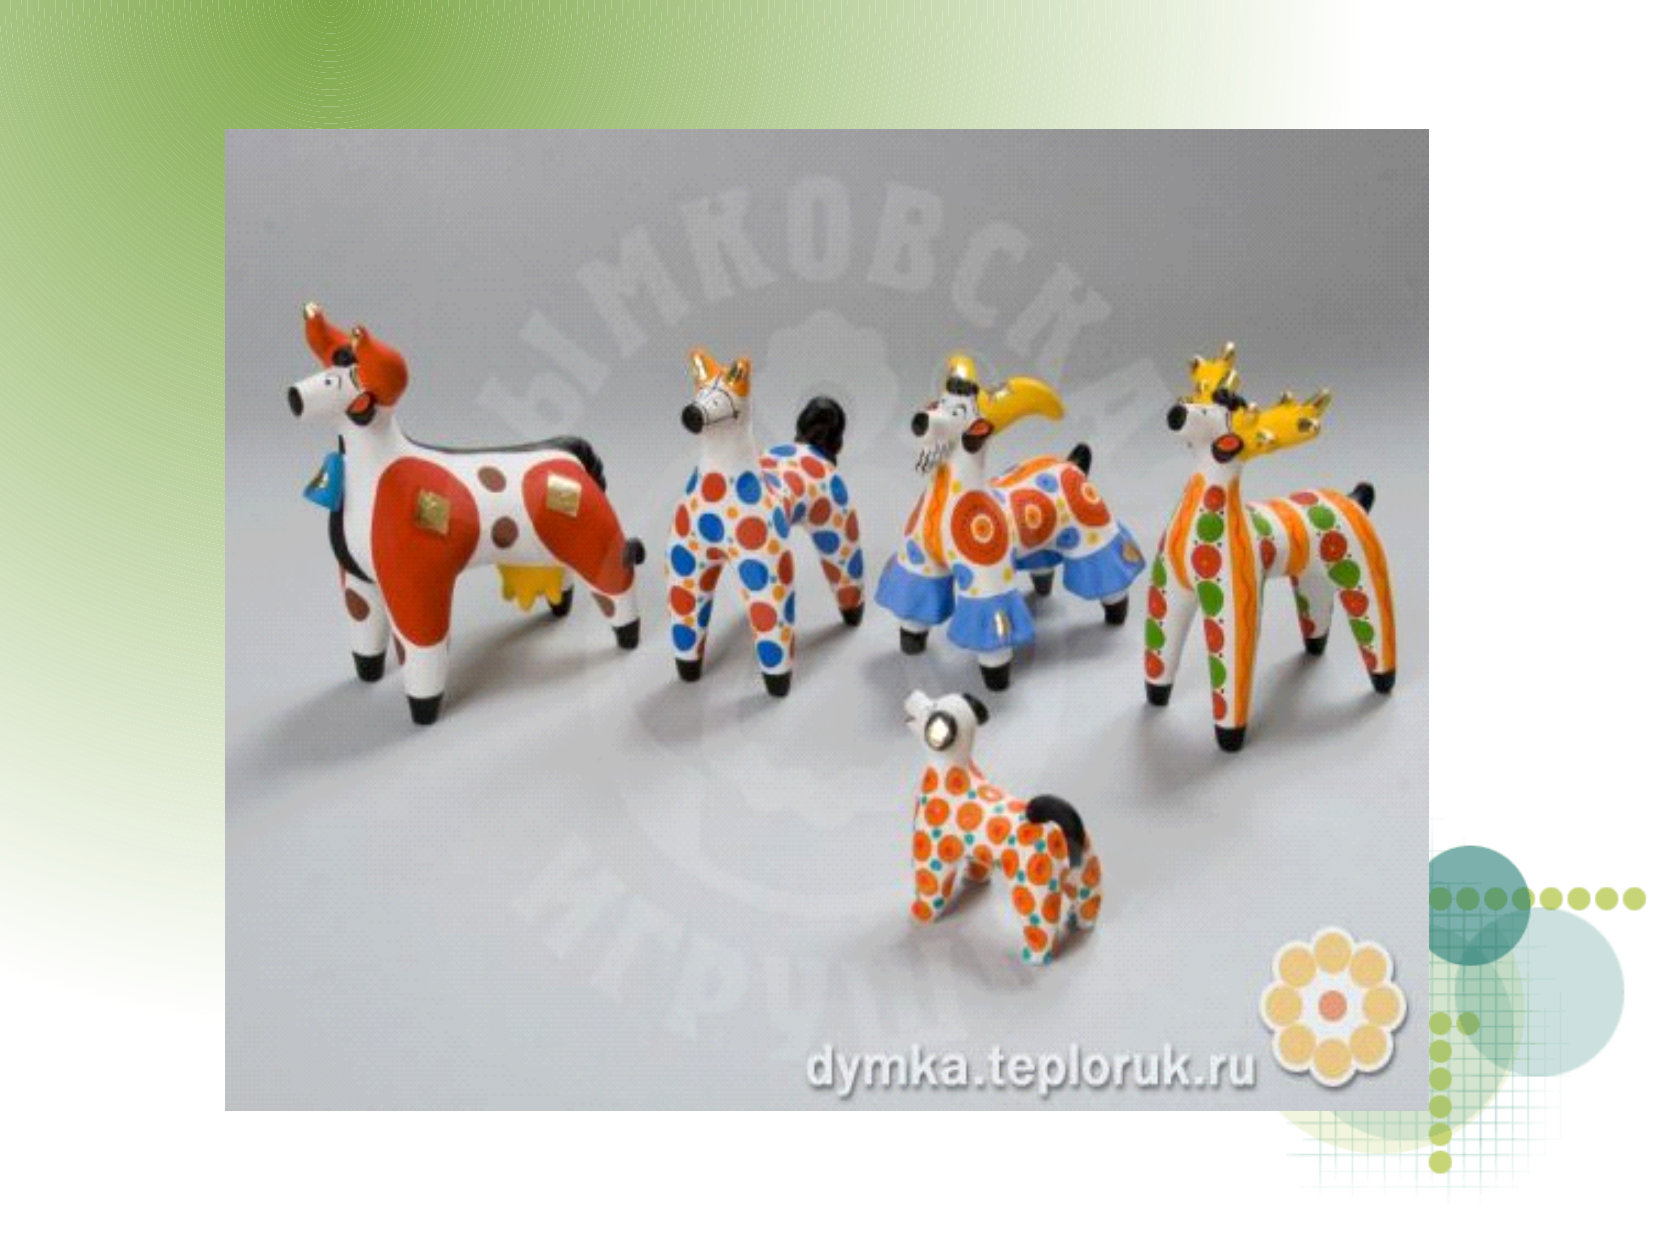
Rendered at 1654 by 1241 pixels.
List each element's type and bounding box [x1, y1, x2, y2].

picture [225, 129, 1654, 1211]
